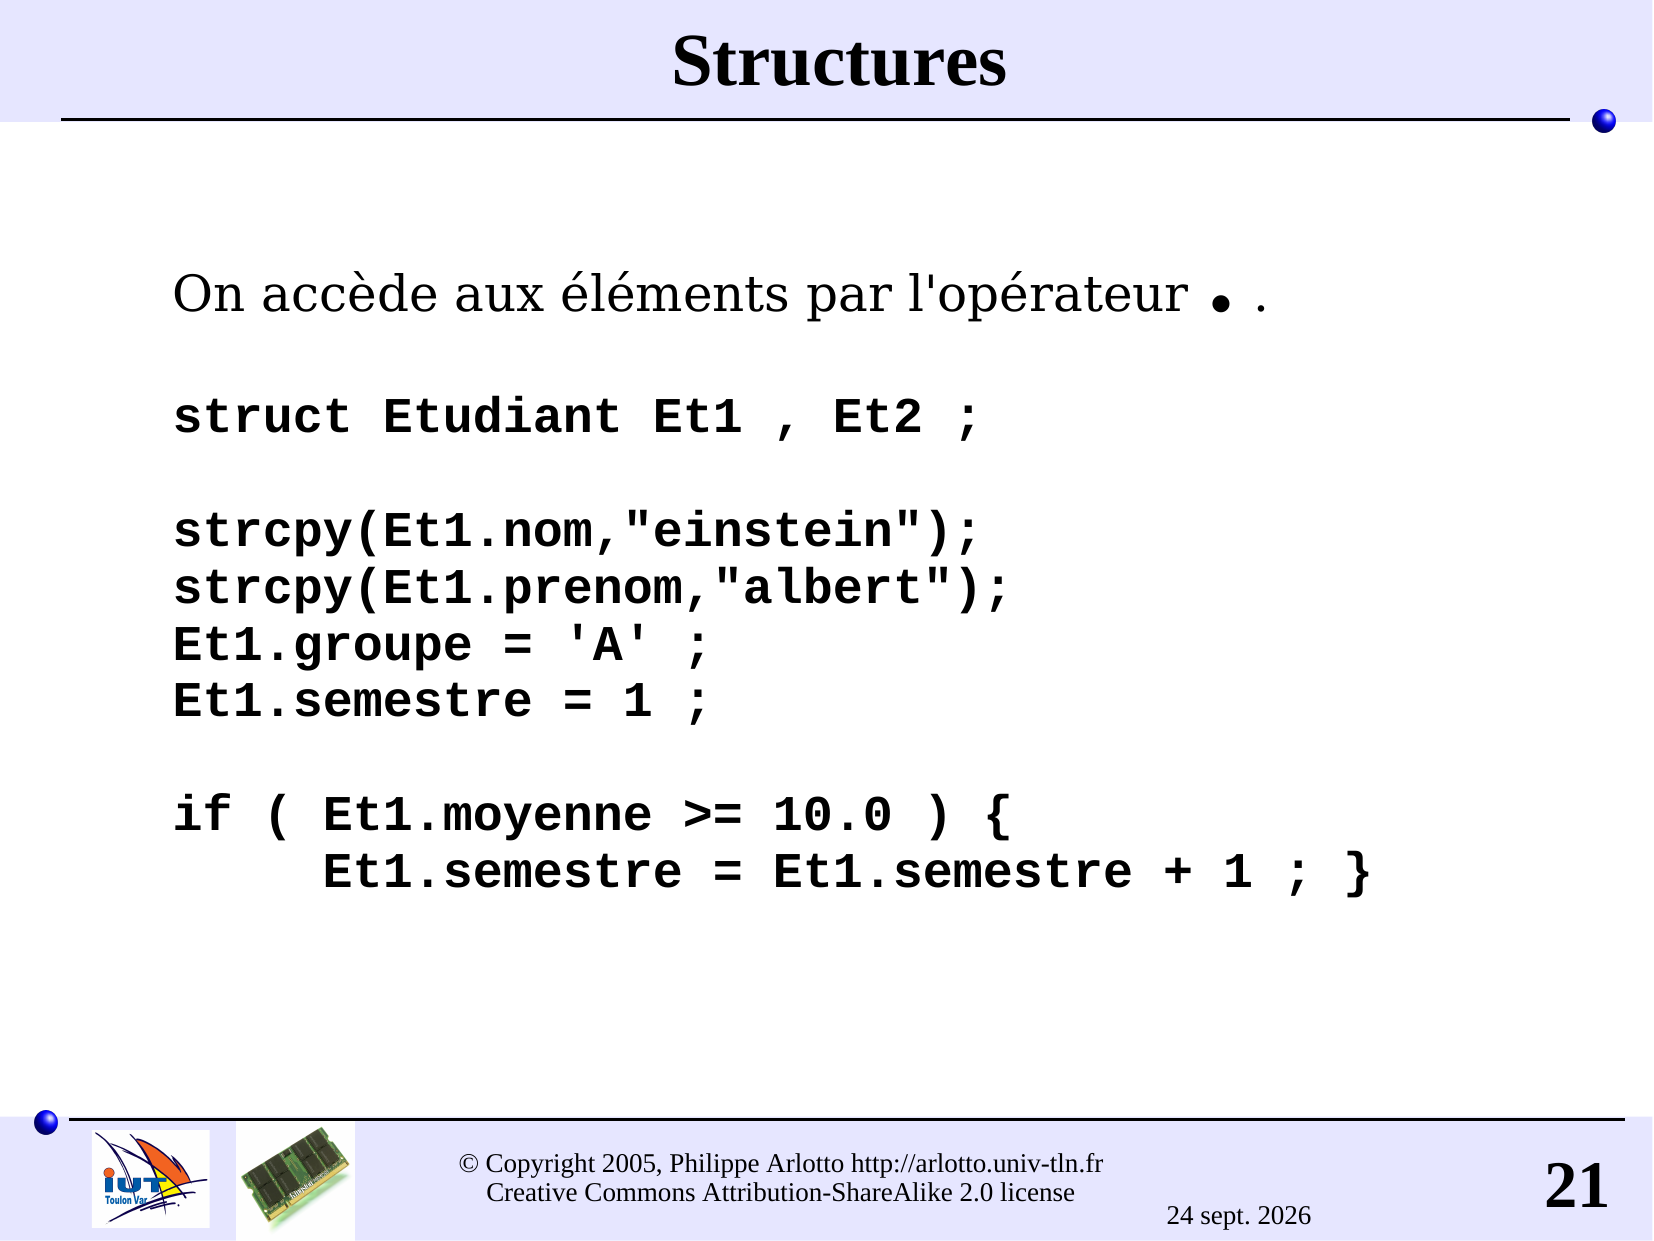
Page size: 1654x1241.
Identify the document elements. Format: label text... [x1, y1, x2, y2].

title Structures [95, 14, 1585, 107]
text_box On accède aux éléments par l'opérateur . . struct Etudiant Et1 , Et2 ; strcpy(Et1.nom,"einstein"); strcpy(Et1.prenom,"albert"); Et1.groupe = 'A' ; Et1.semestre = 1 ; if ( Et1.moyenne >= 10.0 ) { Et1.semestre = Et1.semestre + 1 ; } [172, 225, 1373, 1019]
picture [236, 1121, 355, 1241]
